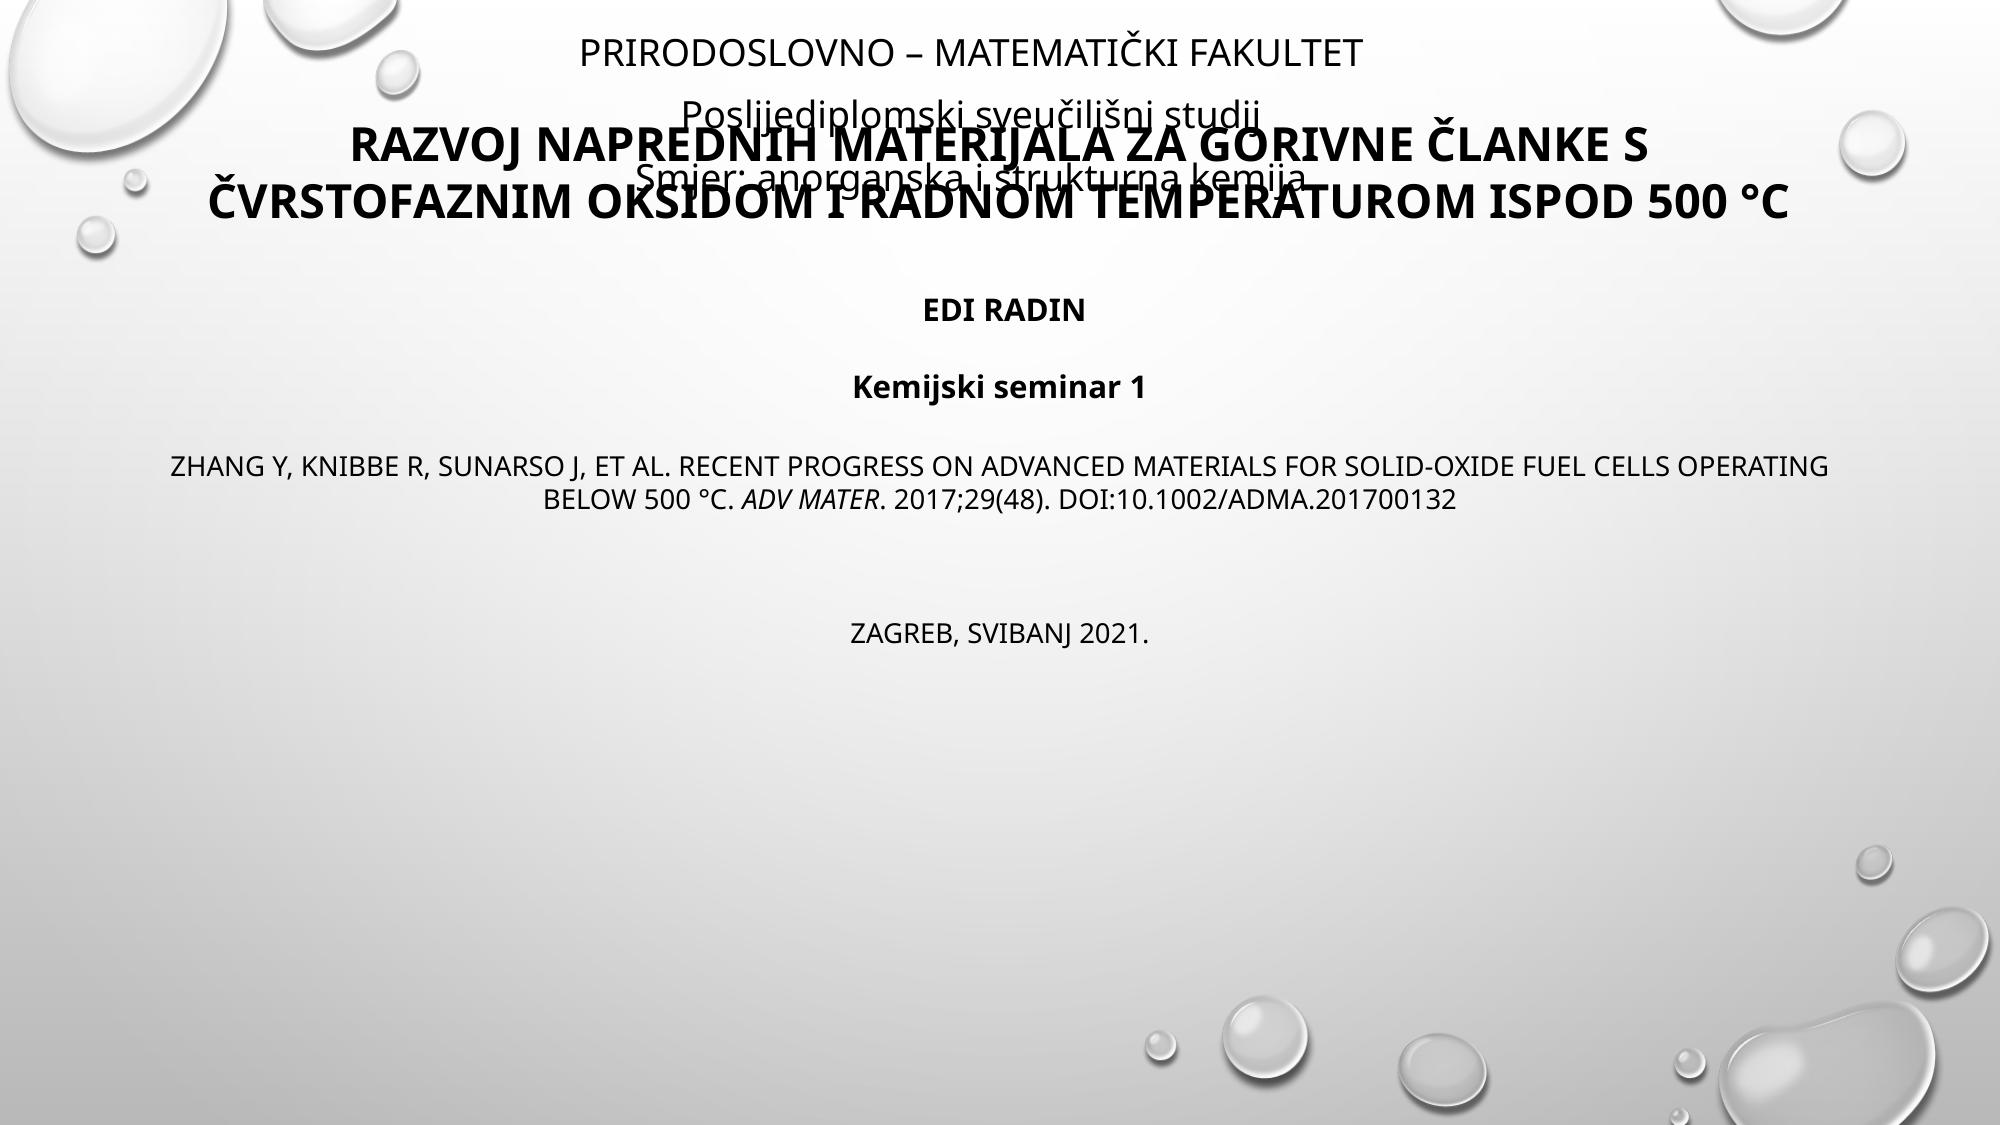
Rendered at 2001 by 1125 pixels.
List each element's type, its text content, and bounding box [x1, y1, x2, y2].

title Razvoj naprednih materijala za gorivne članke s čvrstofaznim oksidom i radnom temperaturom ispod 500 °C EDI RADIN Kemijski seminar 1 Zhang Y, Knibbe R, Sunarso J, et al. Recent Progress on Advanced Materials for Solid-Oxide Fuel Cells Operating Below 500 °C. Adv Mater. 2017;29(48). doi:10.1002/adma.201700132 Zagreb, SVIBANJ 2021. [92, 239, 1793, 1125]
text_box Prirodoslovno – matematički fakultet Poslijediplomski sveučilišni studij Smjer: anorganska i strukturna kemija [121, 0, 1822, 240]
text_box [149, 12, 1851, 286]
